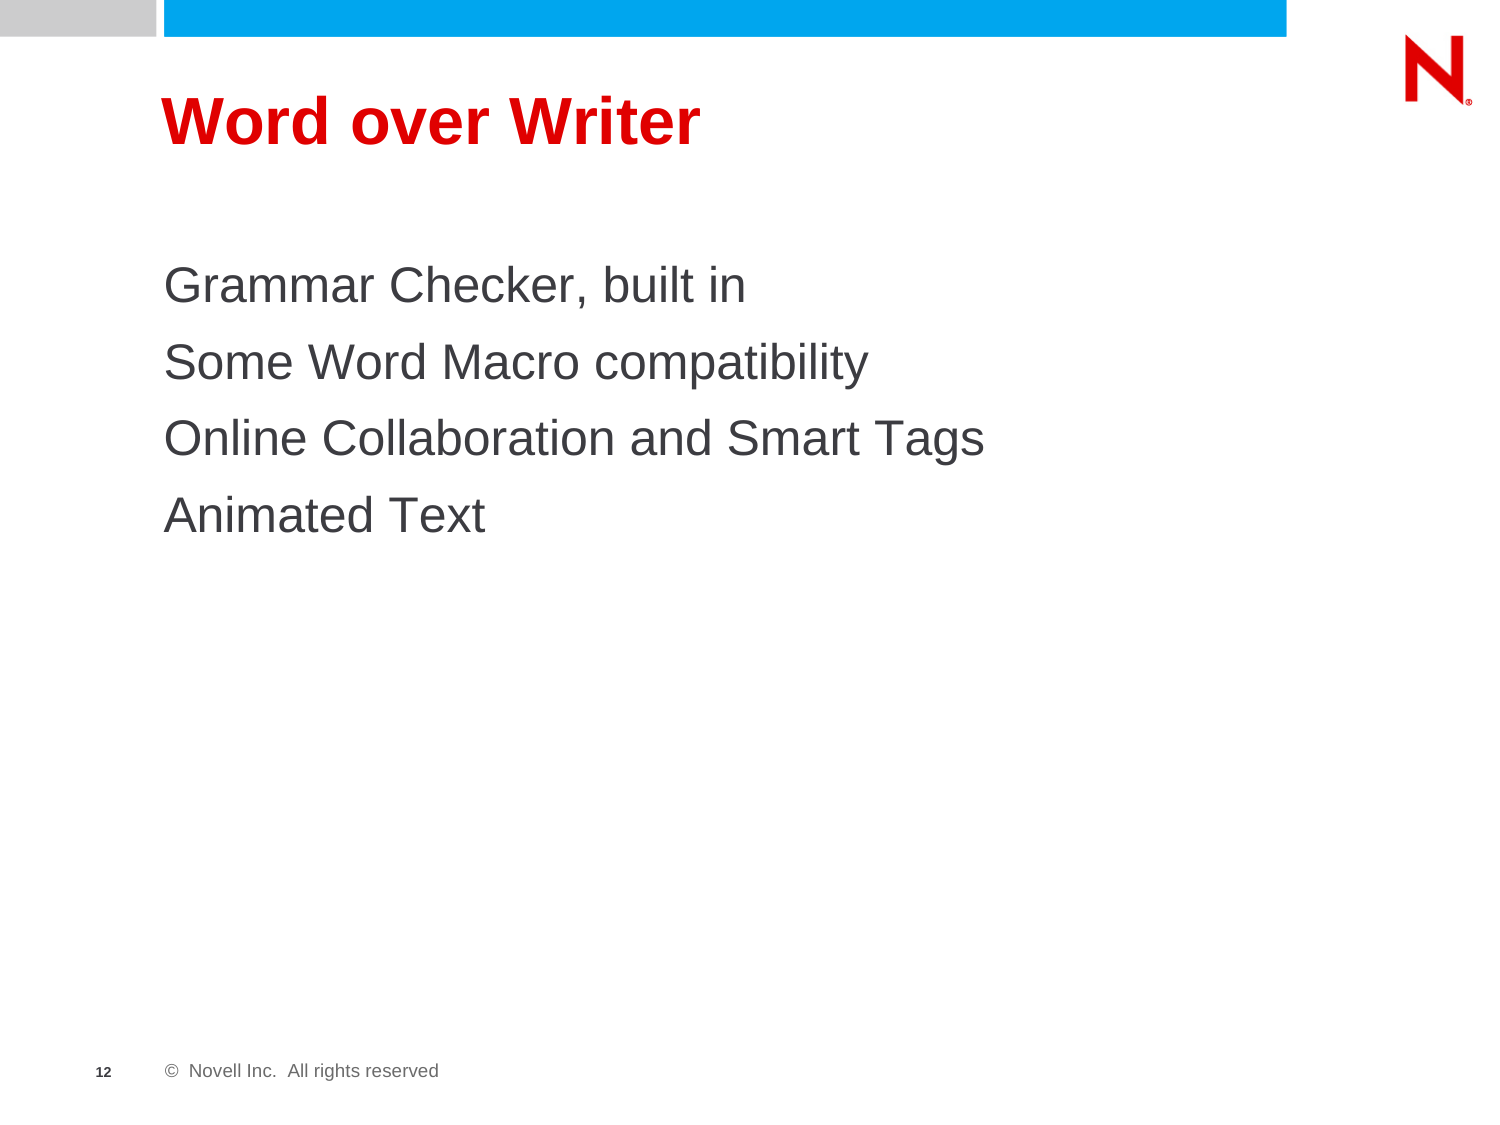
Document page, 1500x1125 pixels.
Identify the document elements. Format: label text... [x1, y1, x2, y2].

list Grammar Checker, built in Some Word Macro compatibility Online Collaboration and Smart Tags Animated Text [163, 254, 1404, 986]
title Word over Writer [161, 41, 1383, 205]
picture [1403, 32, 1473, 107]
